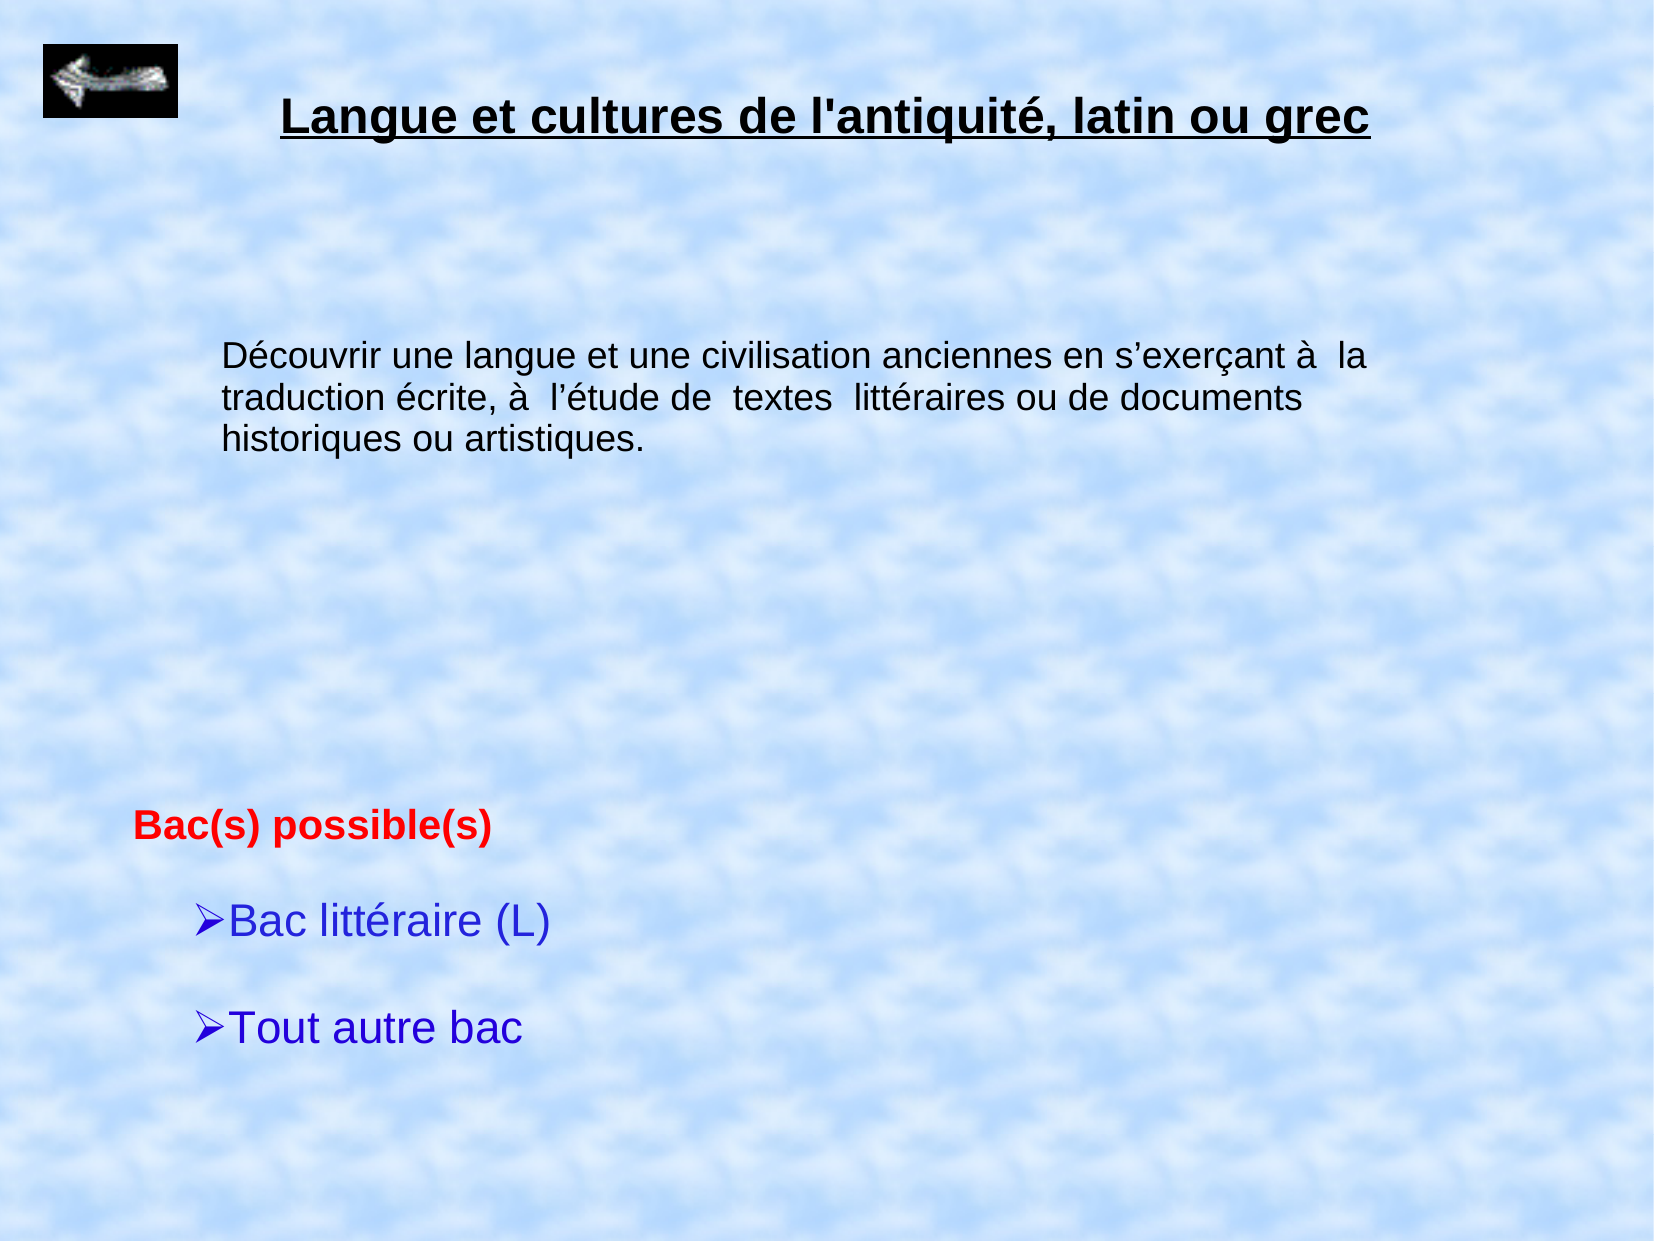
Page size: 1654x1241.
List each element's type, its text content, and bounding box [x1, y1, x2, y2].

text_box Bac(s) possible(s) [118, 794, 508, 857]
picture [0, 0, 1654, 1241]
text_box Découvrir une langue et une civilisation anciennes en s’exerçant à la traduction écrite, à l’étude de textes littéraires ou de documents historiques ou artistiques. [206, 324, 1506, 591]
text_box Langue et cultures de l'antiquité, latin ou grec [265, 77, 1447, 207]
text_box Bac littéraire (L) Tout autre bac [177, 885, 739, 1123]
